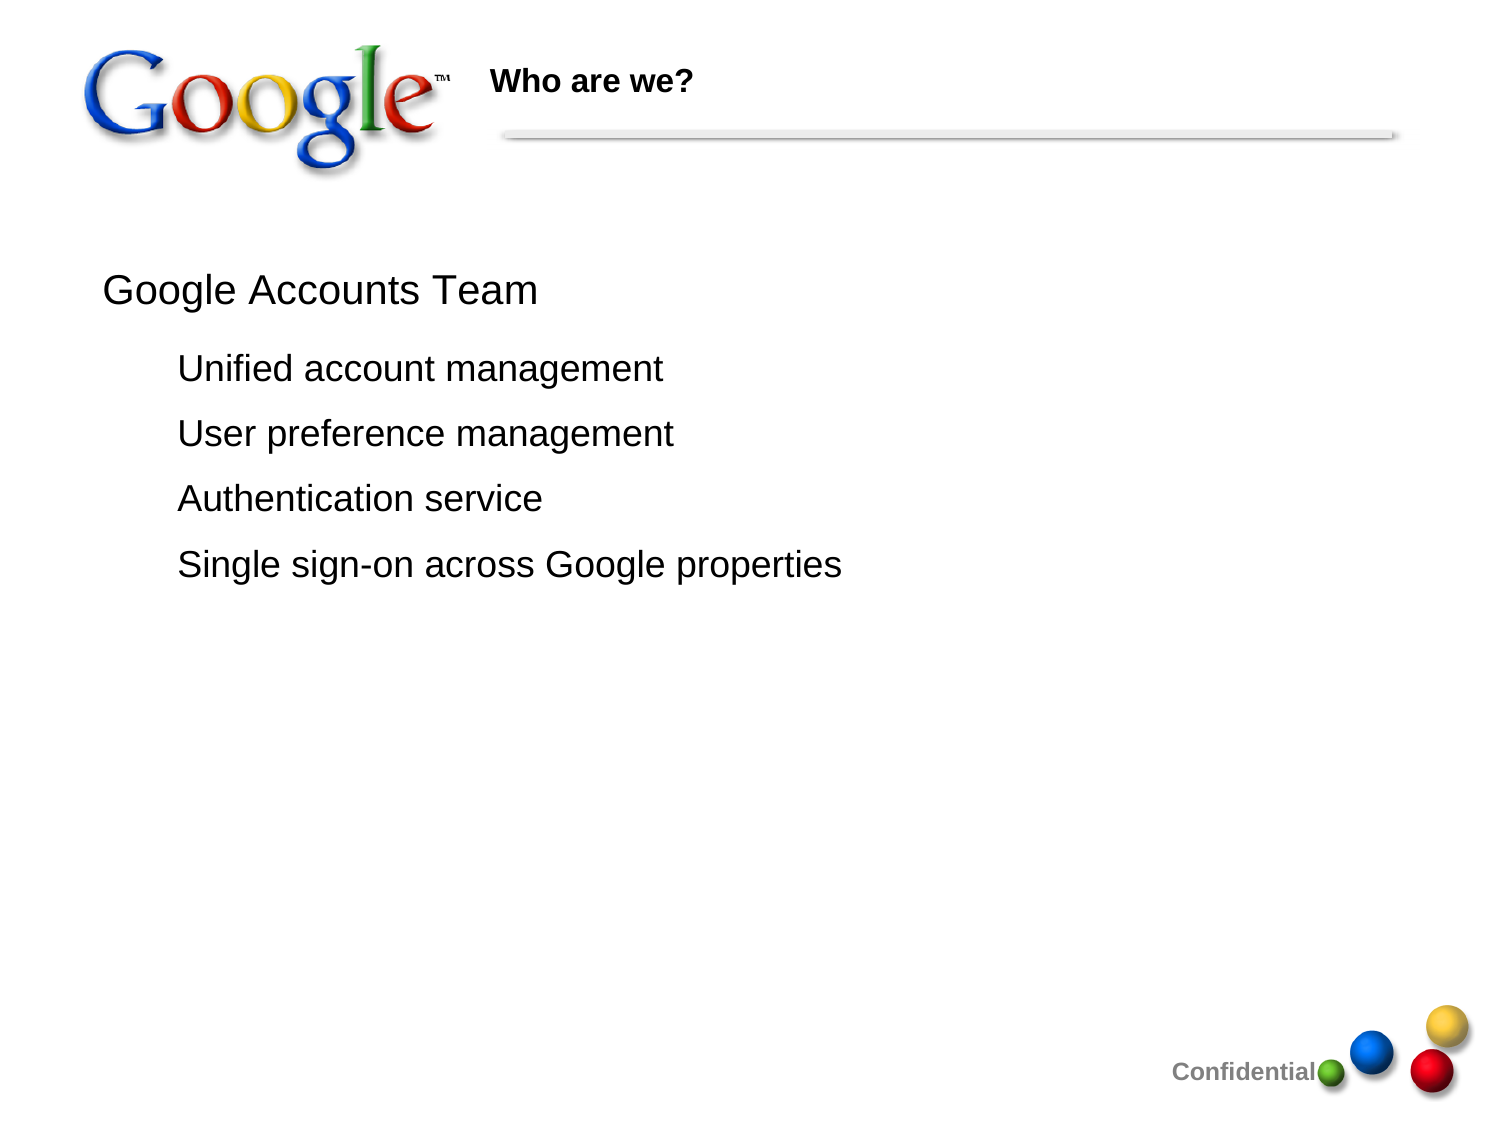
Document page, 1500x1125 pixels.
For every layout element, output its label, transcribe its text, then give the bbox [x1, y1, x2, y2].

title Who are we? [474, 37, 1450, 126]
list Google Accounts Team Unified account management User preference management Authentication service Single sign-on across Google properties [87, 249, 1338, 851]
